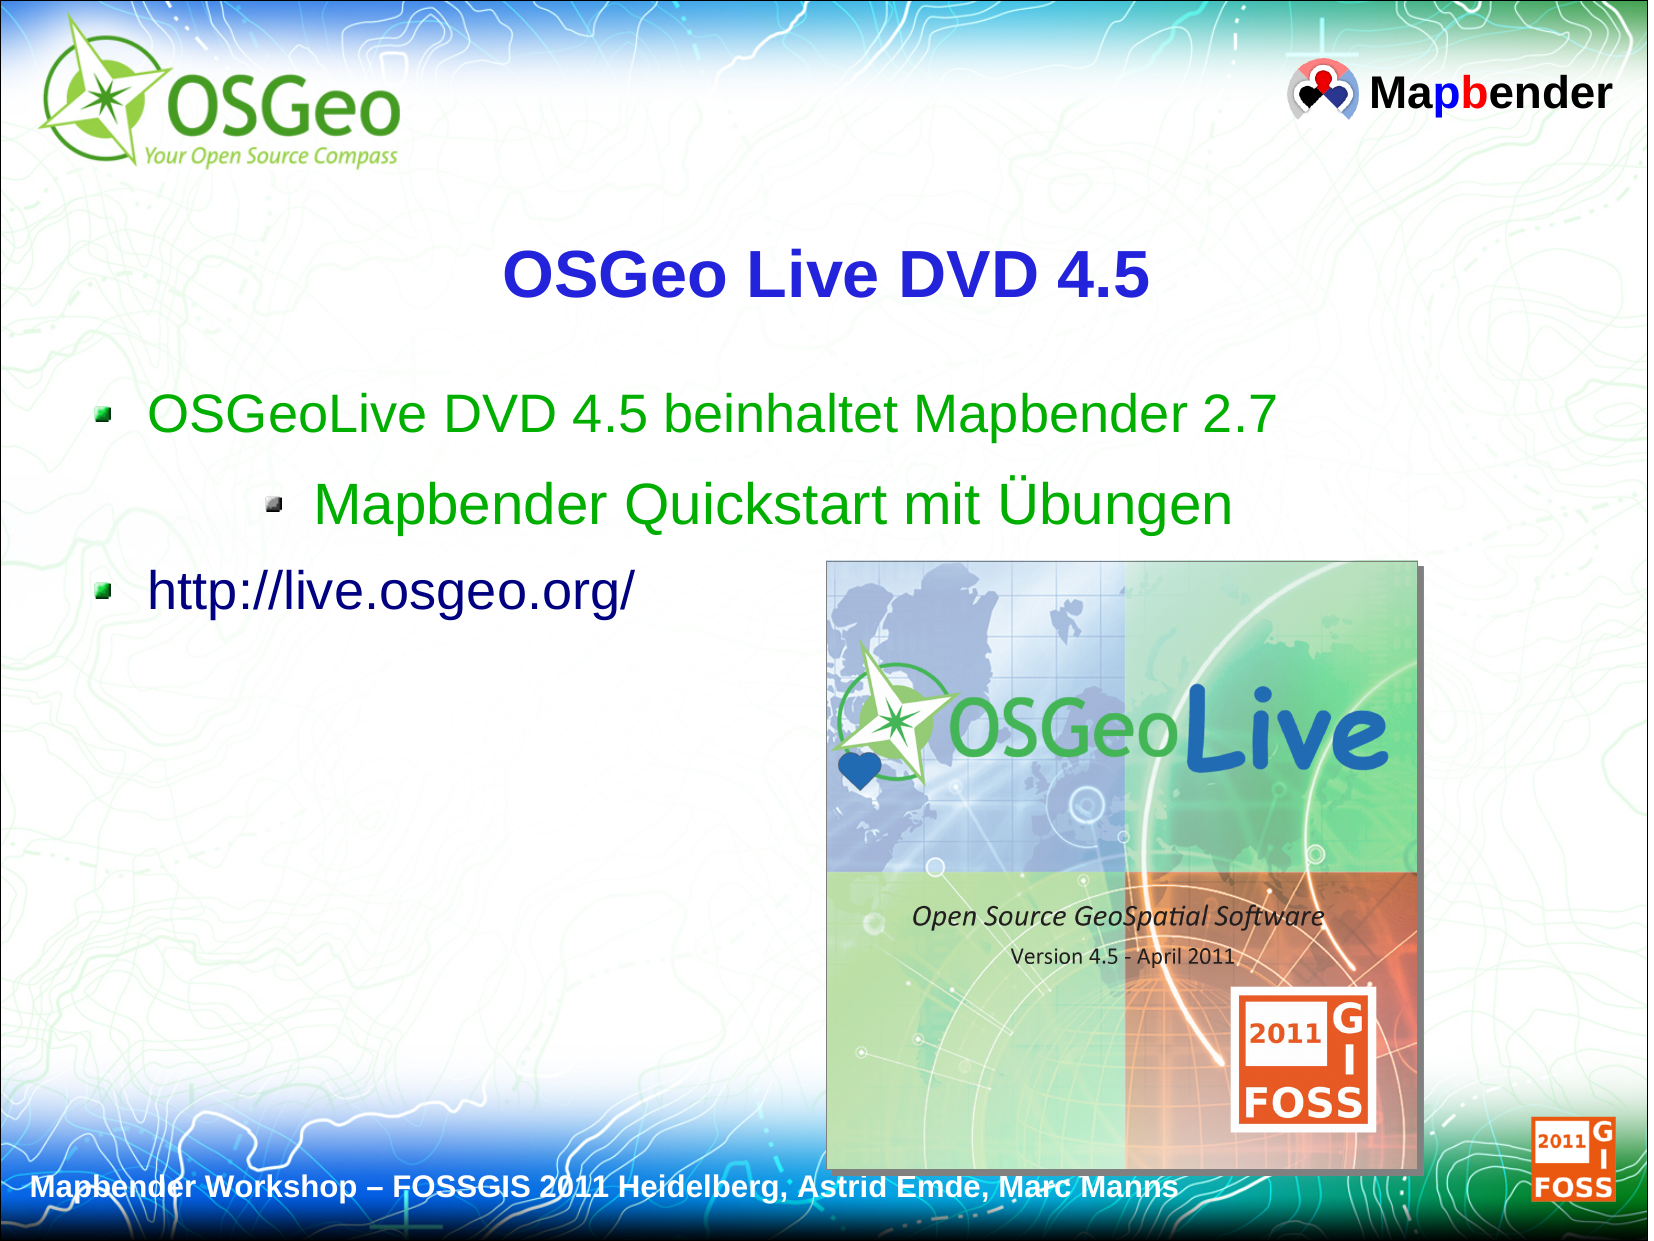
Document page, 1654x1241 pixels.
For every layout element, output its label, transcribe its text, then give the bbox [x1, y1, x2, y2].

picture [1, 1, 1647, 1240]
title OSGeo Live DVD 4.5 [82, 208, 1571, 342]
list OSGeoLive DVD 4.5 beinhaltet Mapbender 2.7 Mapbender Quickstart mit Übungen http://live.osgeo.org/ [76, 383, 1565, 1188]
